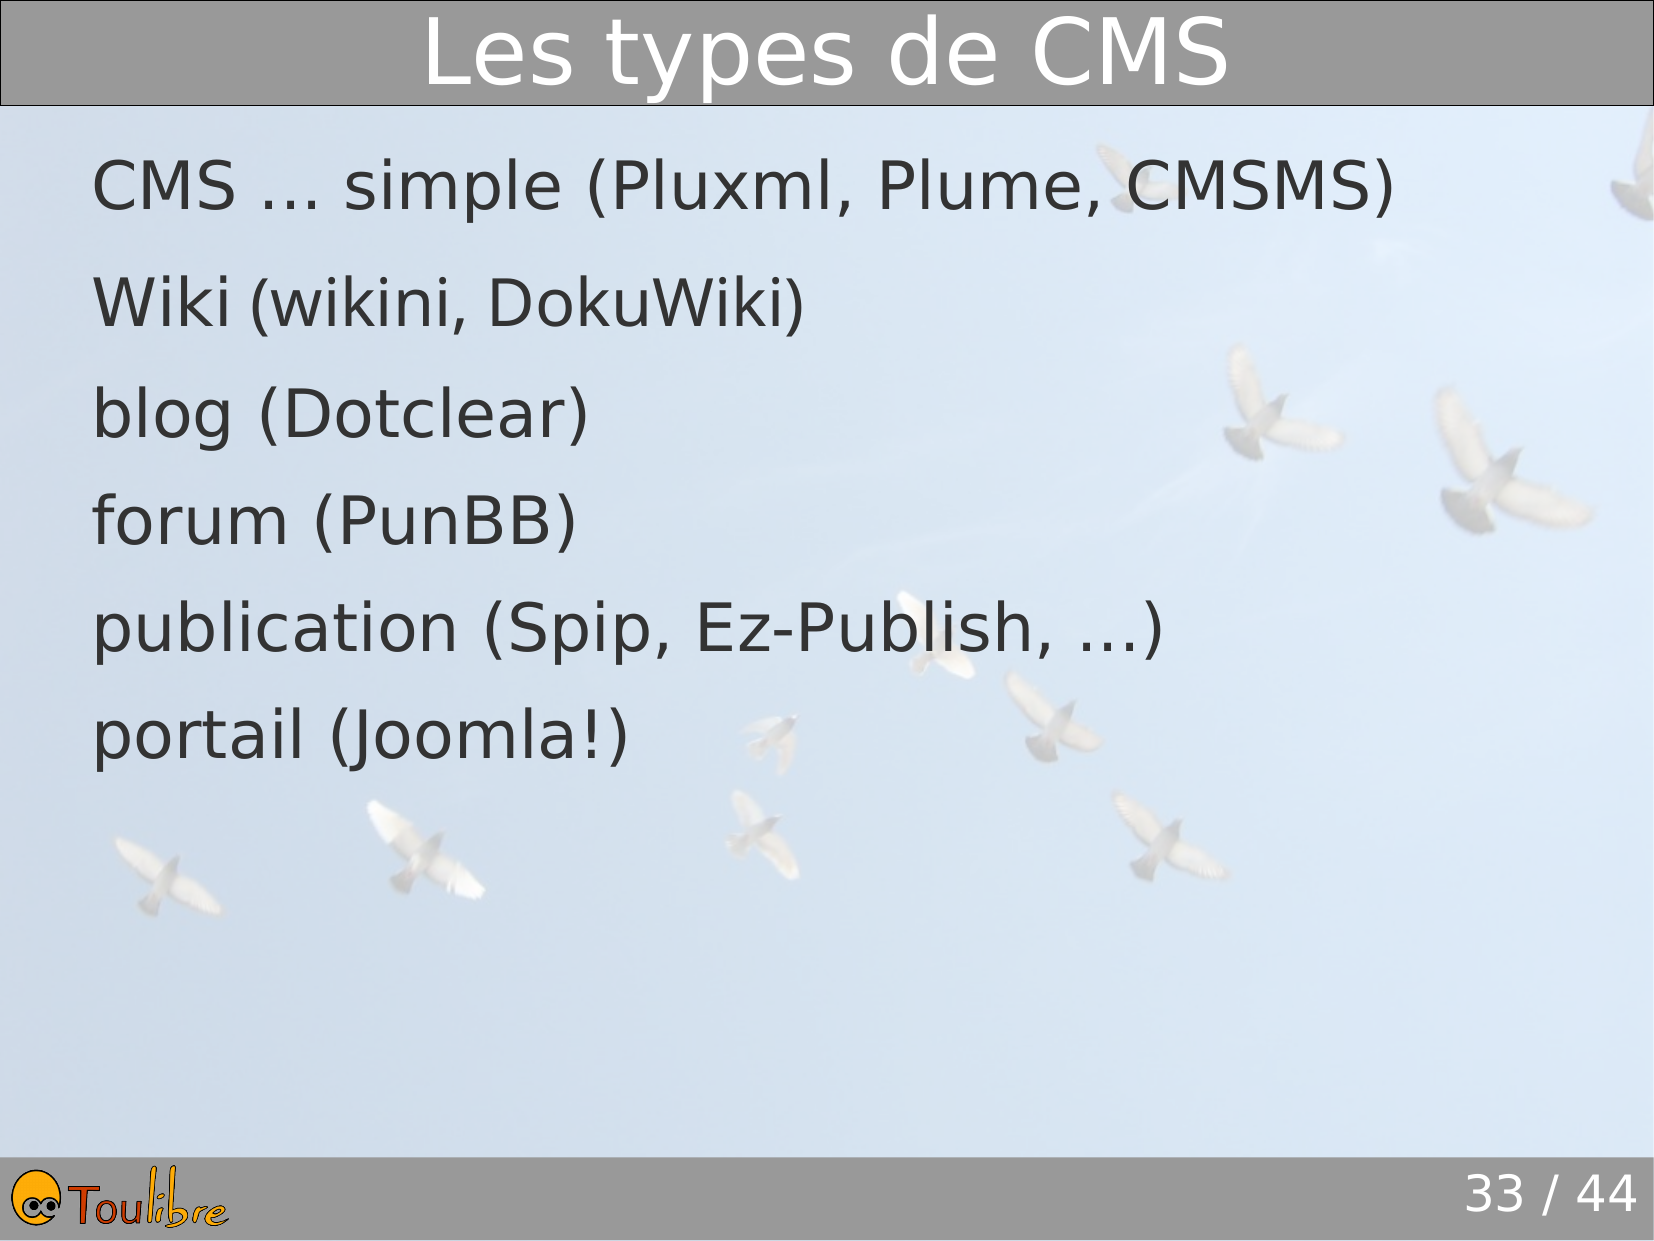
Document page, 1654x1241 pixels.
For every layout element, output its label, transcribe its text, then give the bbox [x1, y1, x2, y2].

title Les types de CMS [0, 0, 1654, 107]
picture [11, 1165, 229, 1228]
list CMS ... simple (Pluxml, Plume, CMSMS) Wiki (wikini, DokuWiki) blog (Dotclear) forum (PunBB) publication (Spip, Ez-Publish, ...) portail (Joomla!) [73, 147, 1595, 1109]
